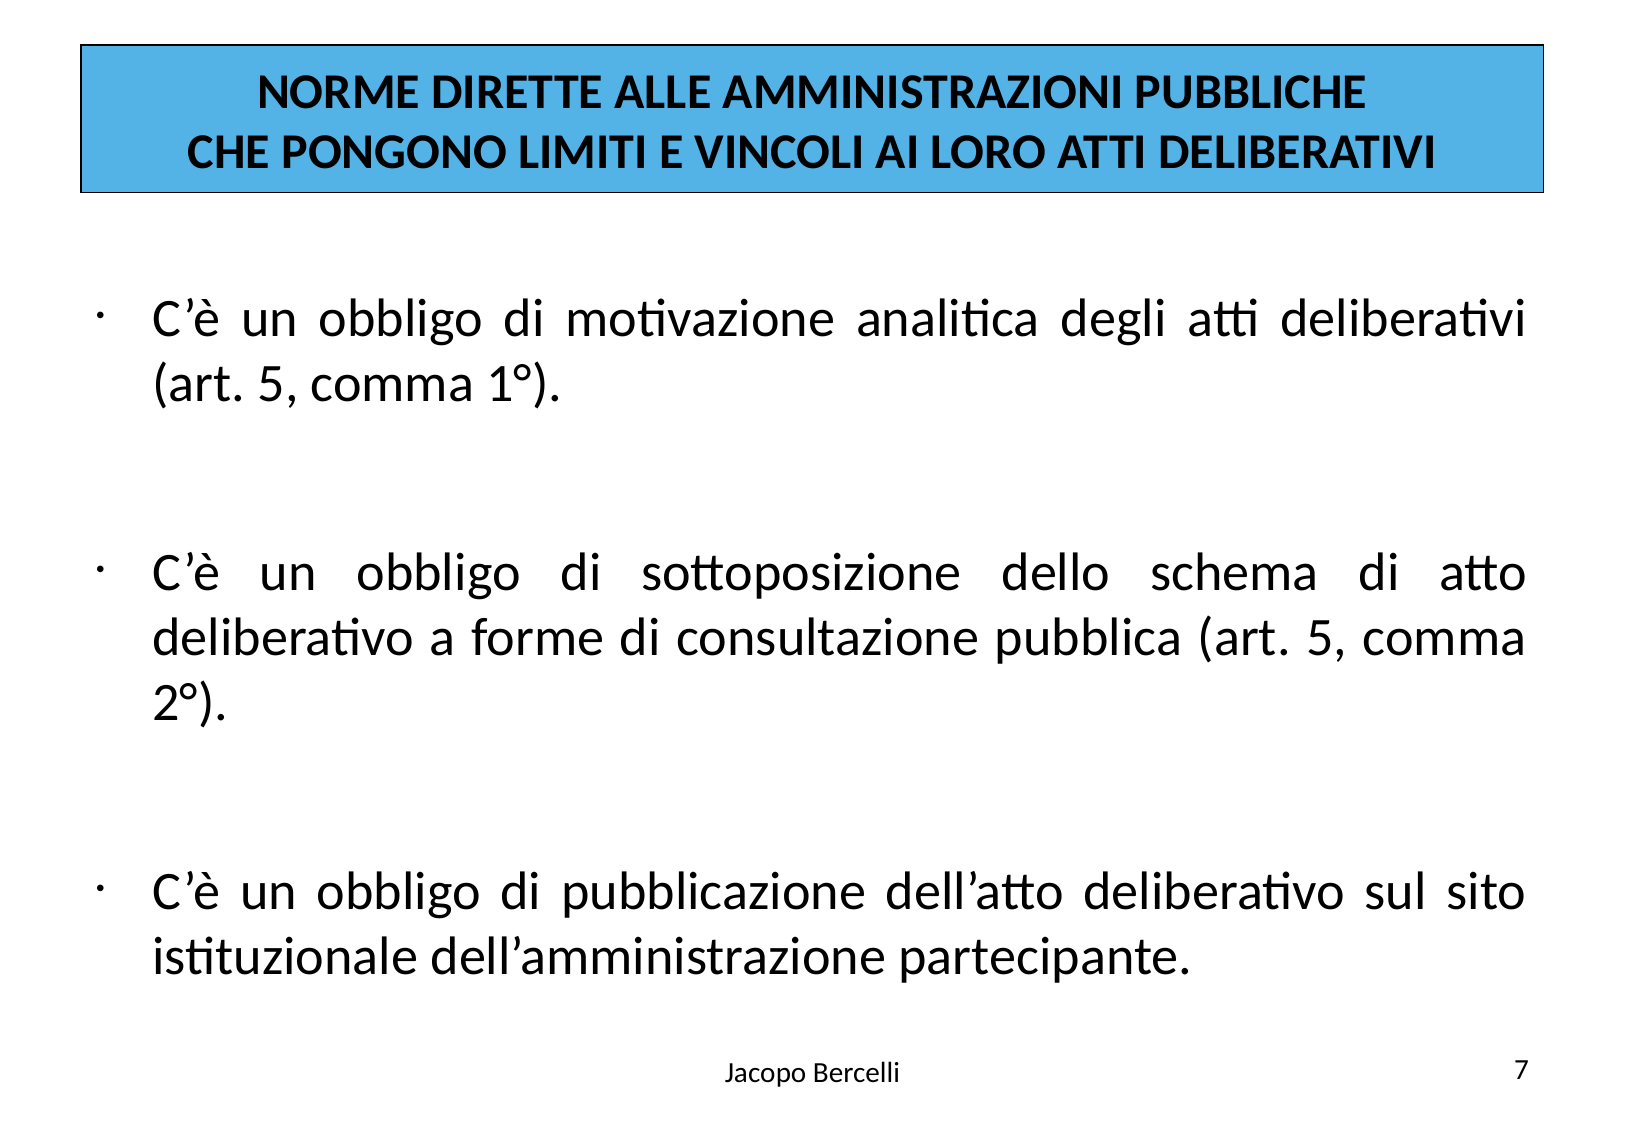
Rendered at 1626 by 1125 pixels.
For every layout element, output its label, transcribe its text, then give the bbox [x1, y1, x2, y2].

title NORME DIRETTE ALLE AMMINISTRAZIONI PUBBLICHE CHE PONGONO LIMITI E VINCOLI AI LORO ATTI DELIBERATIVI [81, 45, 1544, 193]
slide_number <numero> [1164, 1042, 1544, 1103]
list C’è un obbligo di motivazione analitica degli atti deliberativi (art. 5, comma 1°). C’è un obbligo di sottoposizione dello schema di atto deliberativo a forme di consultazione pubblica (art. 5, comma 2°). C’è un obbligo di pubblicazione dell’atto deliberativo sul sito istituzionale dell’amministrazione partecipante. [81, 262, 1544, 1005]
text_box Jacopo Bercelli [633, 1046, 992, 1097]
